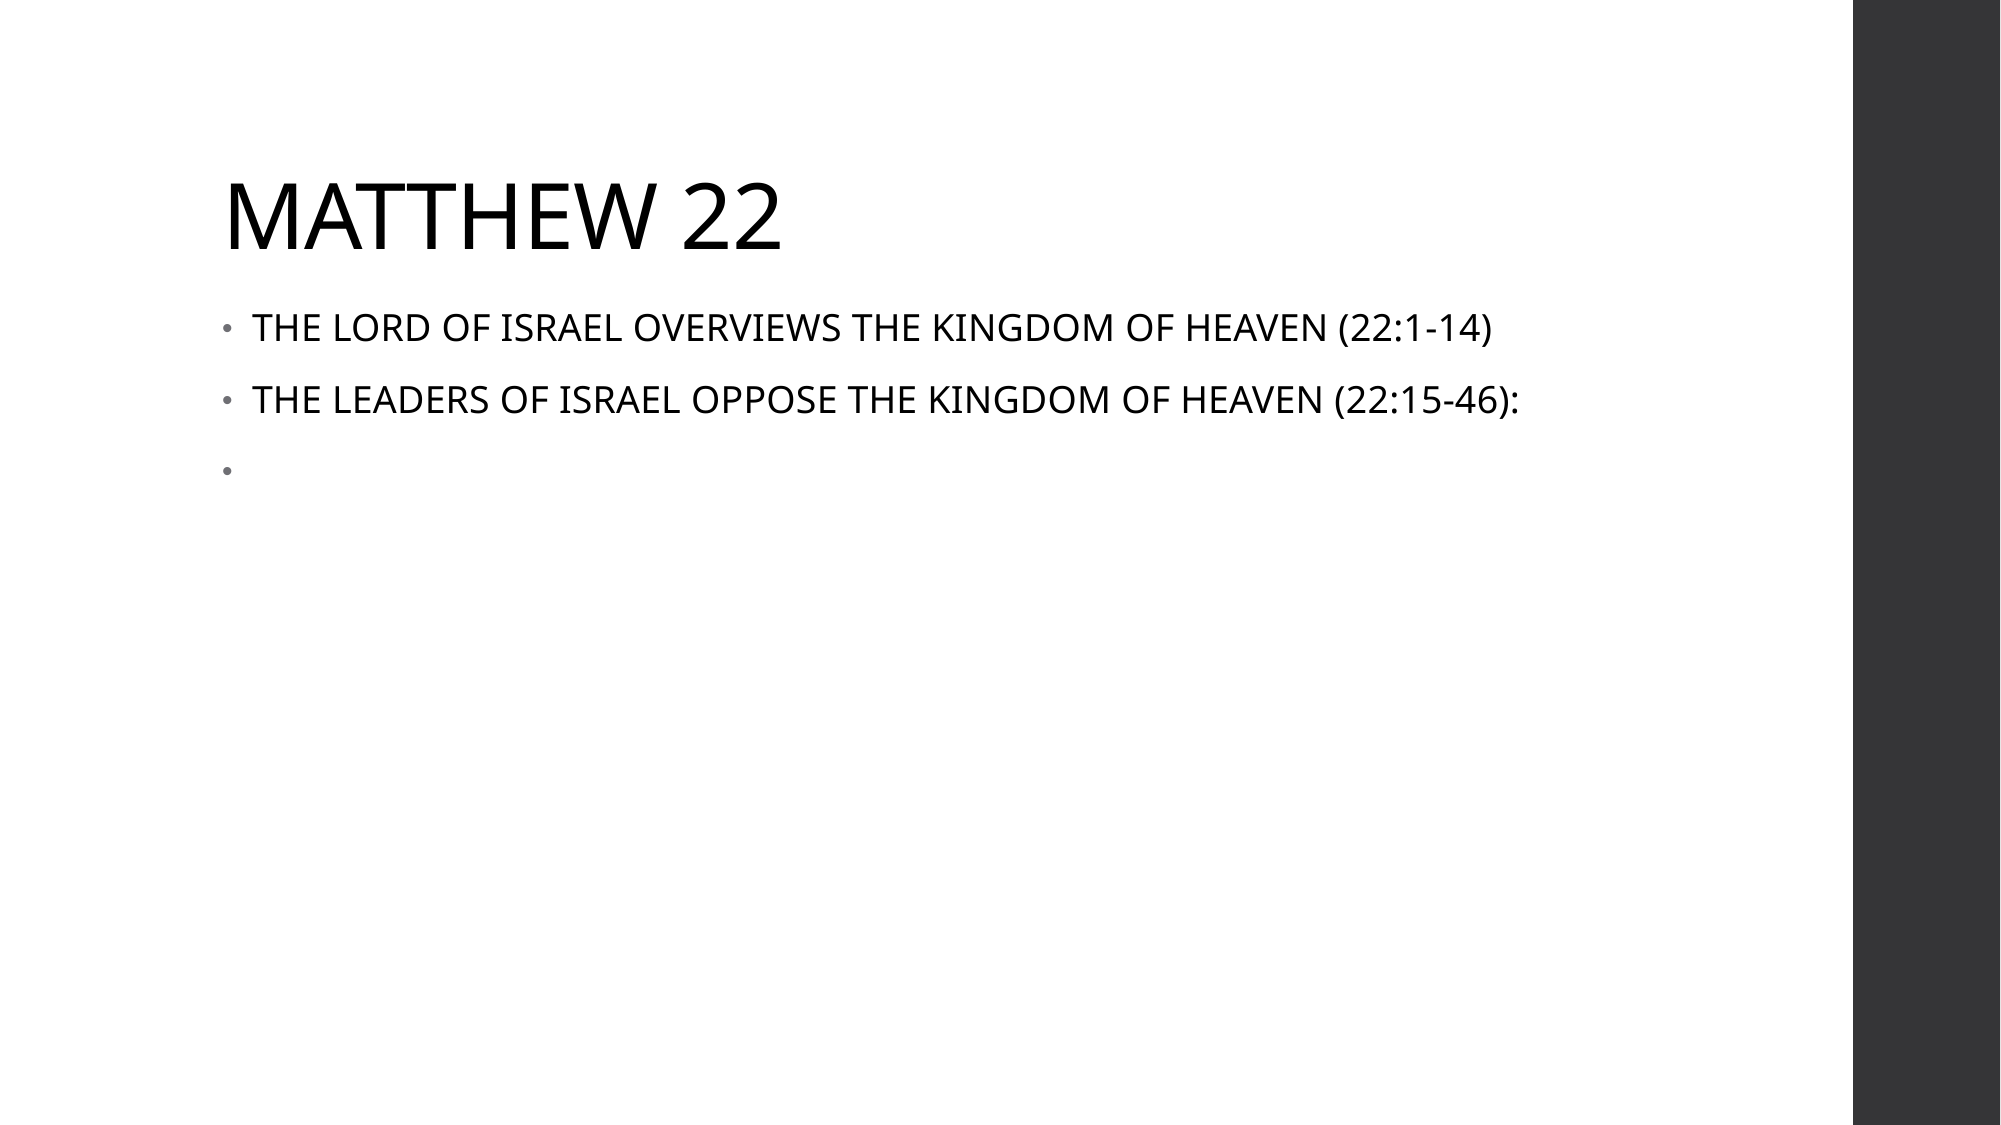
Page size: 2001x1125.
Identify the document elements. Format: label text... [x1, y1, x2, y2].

list THE LORD OF ISRAEL OVERVIEWS THE KINGDOM OF HEAVEN (22:1-14) THE LEADERS OF ISRAEL OPPOSE THE KINGDOM OF HEAVEN (22:15-46): [206, 299, 1617, 1014]
title MATTHEW 22 [206, 60, 1797, 278]
